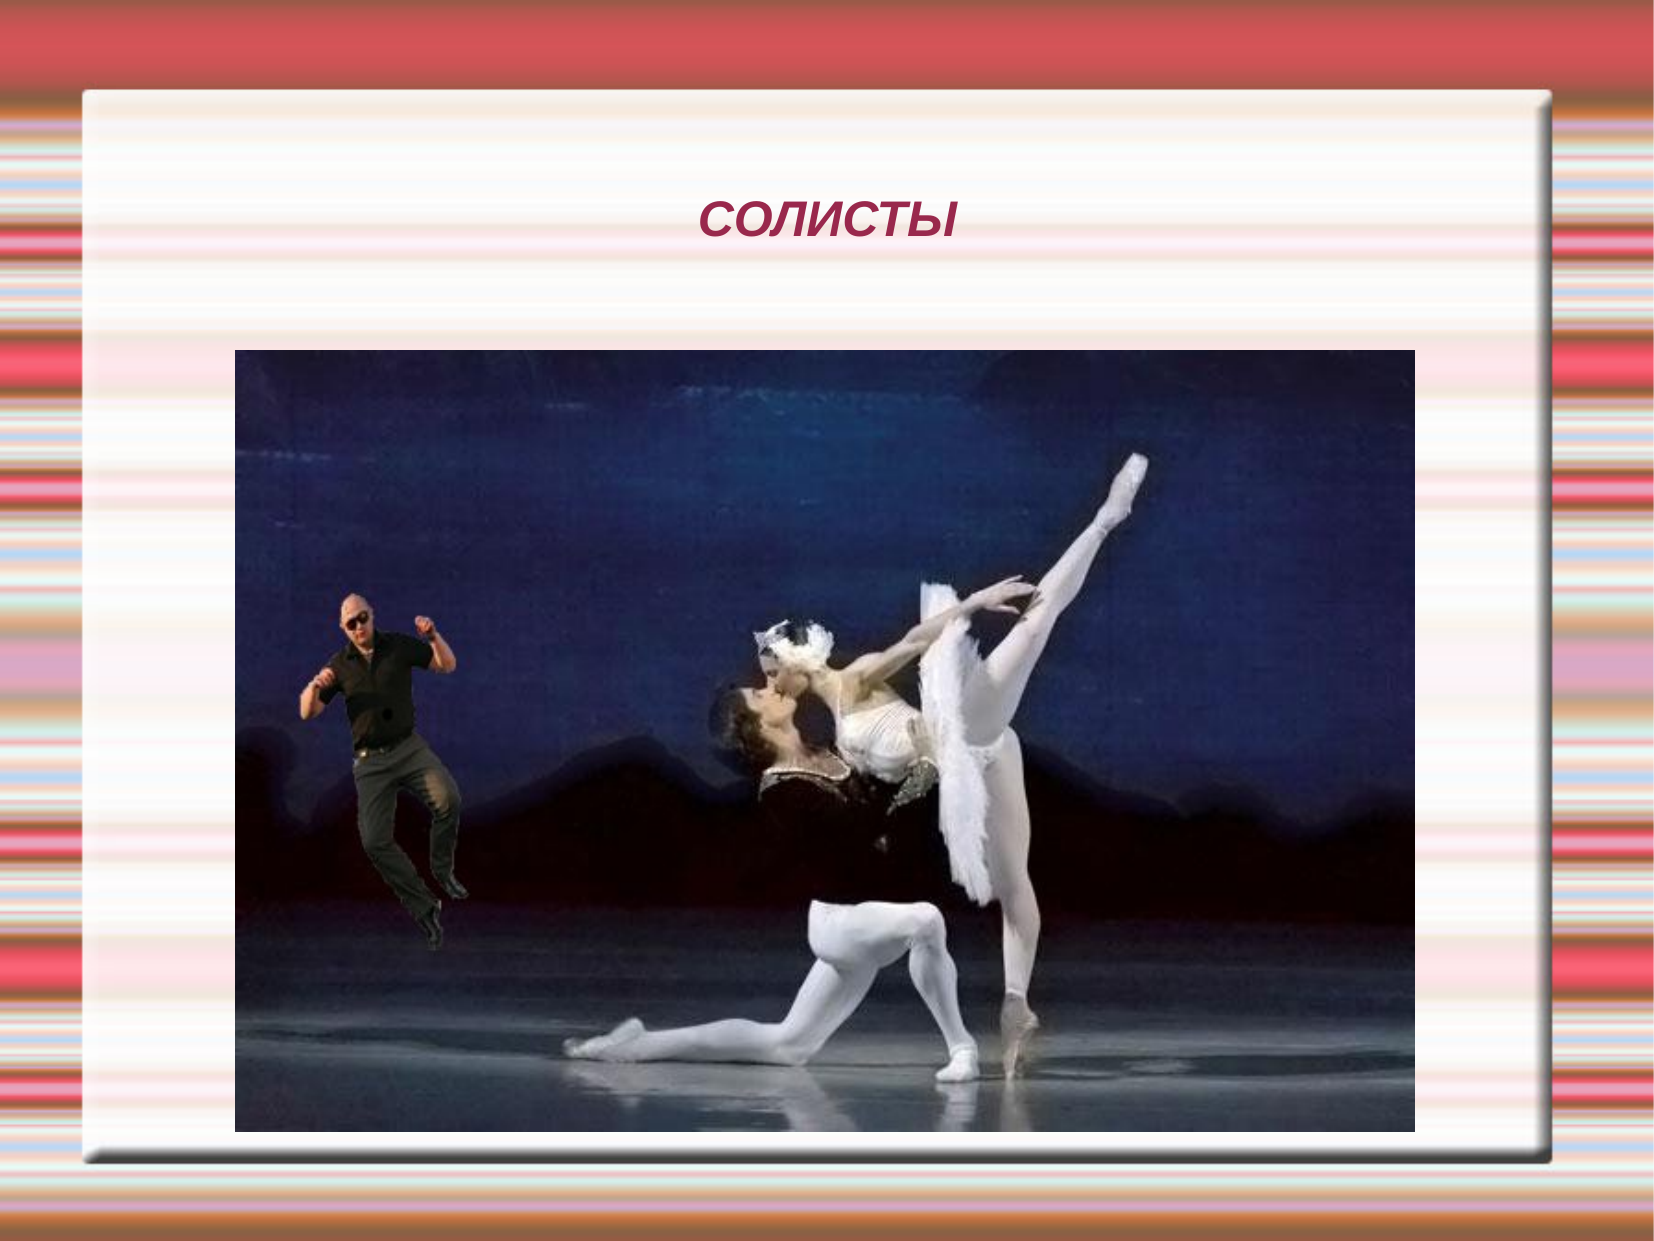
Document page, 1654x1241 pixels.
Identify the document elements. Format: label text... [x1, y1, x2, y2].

title СОЛИСТЫ [121, 114, 1534, 322]
picture [0, 0, 1654, 1241]
